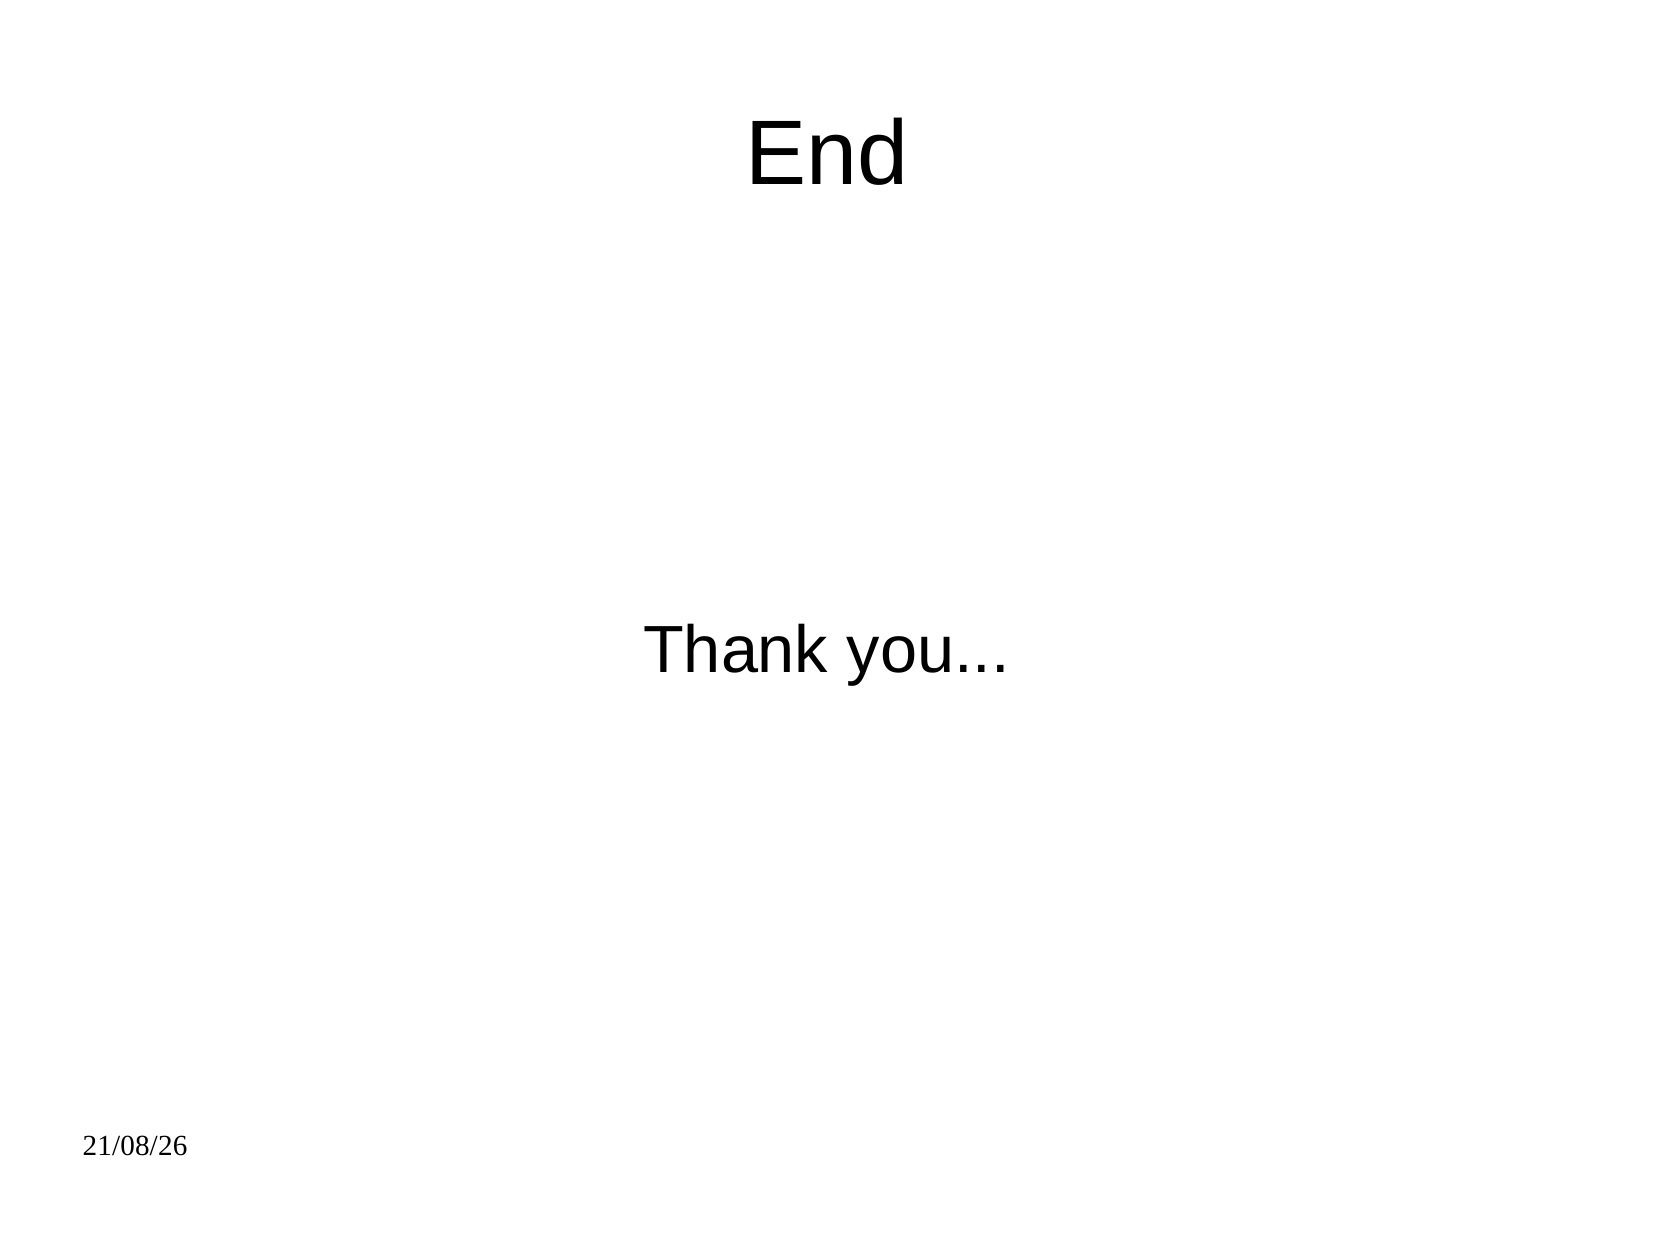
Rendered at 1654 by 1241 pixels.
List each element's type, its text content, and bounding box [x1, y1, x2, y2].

title End [82, 49, 1571, 257]
subtitle Thank you... [82, 290, 1571, 1010]
